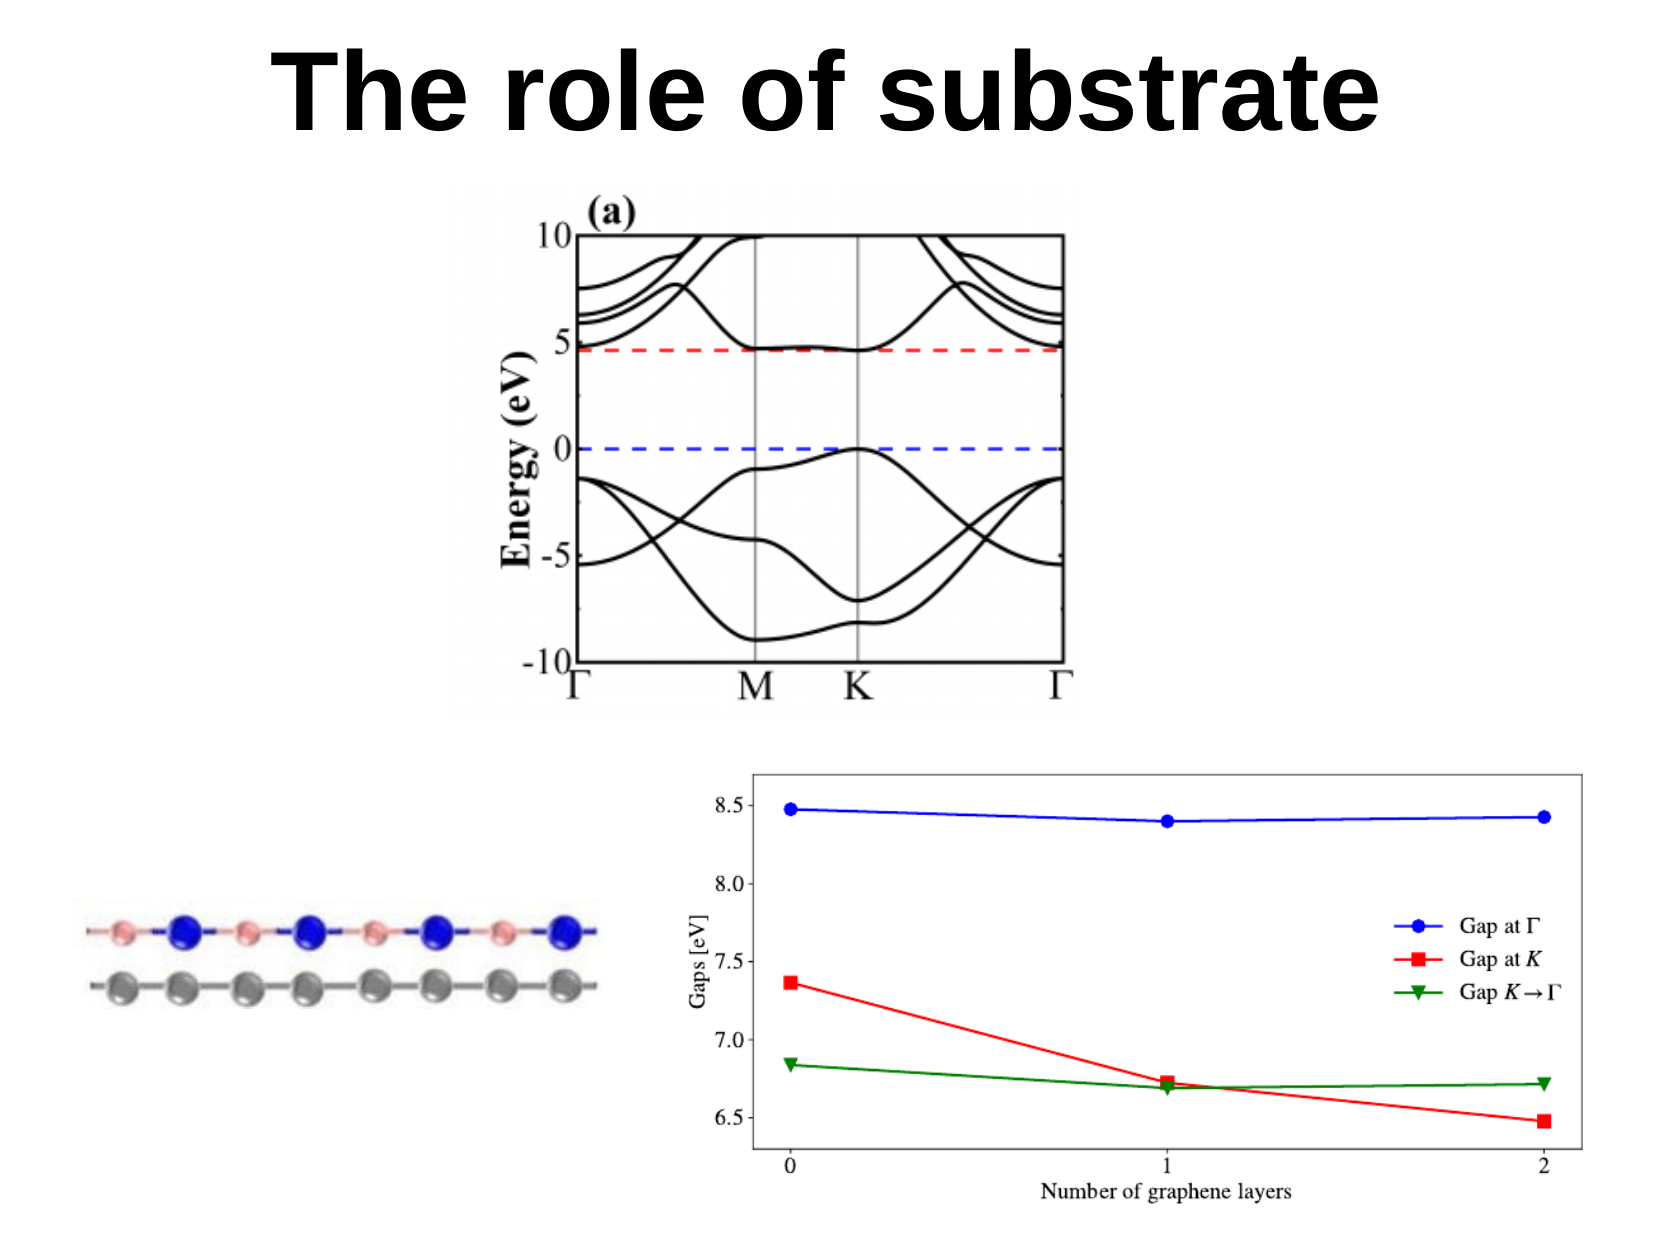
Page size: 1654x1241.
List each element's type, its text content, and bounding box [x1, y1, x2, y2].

picture [450, 179, 1081, 727]
picture [71, 899, 616, 1009]
picture [678, 749, 1621, 1216]
title The role of substrate [82, 0, 1571, 196]
